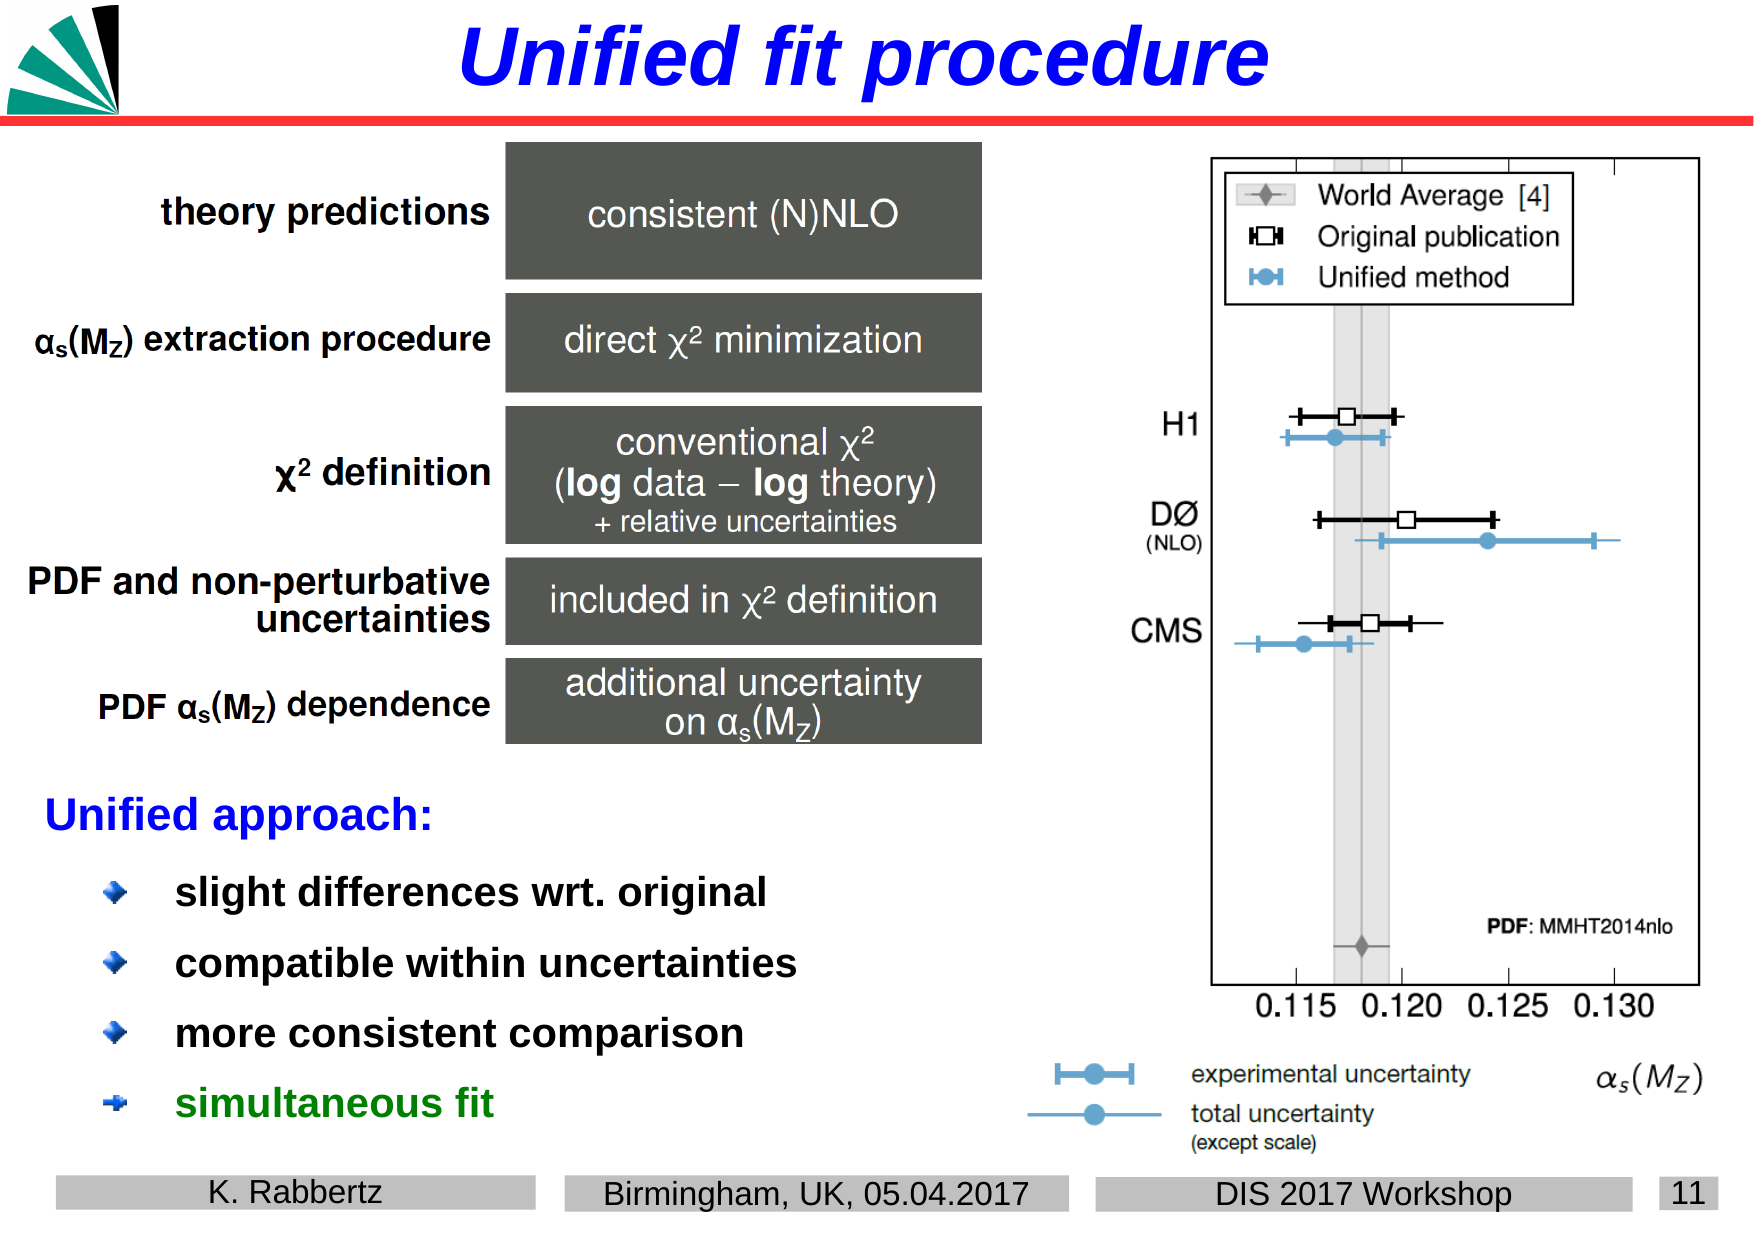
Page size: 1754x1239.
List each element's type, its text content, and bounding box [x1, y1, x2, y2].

picture [1014, 148, 1723, 1163]
picture [7, 5, 119, 116]
title Unified fit procedure [123, 0, 1606, 114]
picture [29, 142, 982, 744]
list Unified approach: slight differences wrt. original compatible within uncertainties more consistent comparison simultaneous fit [44, 788, 995, 1129]
